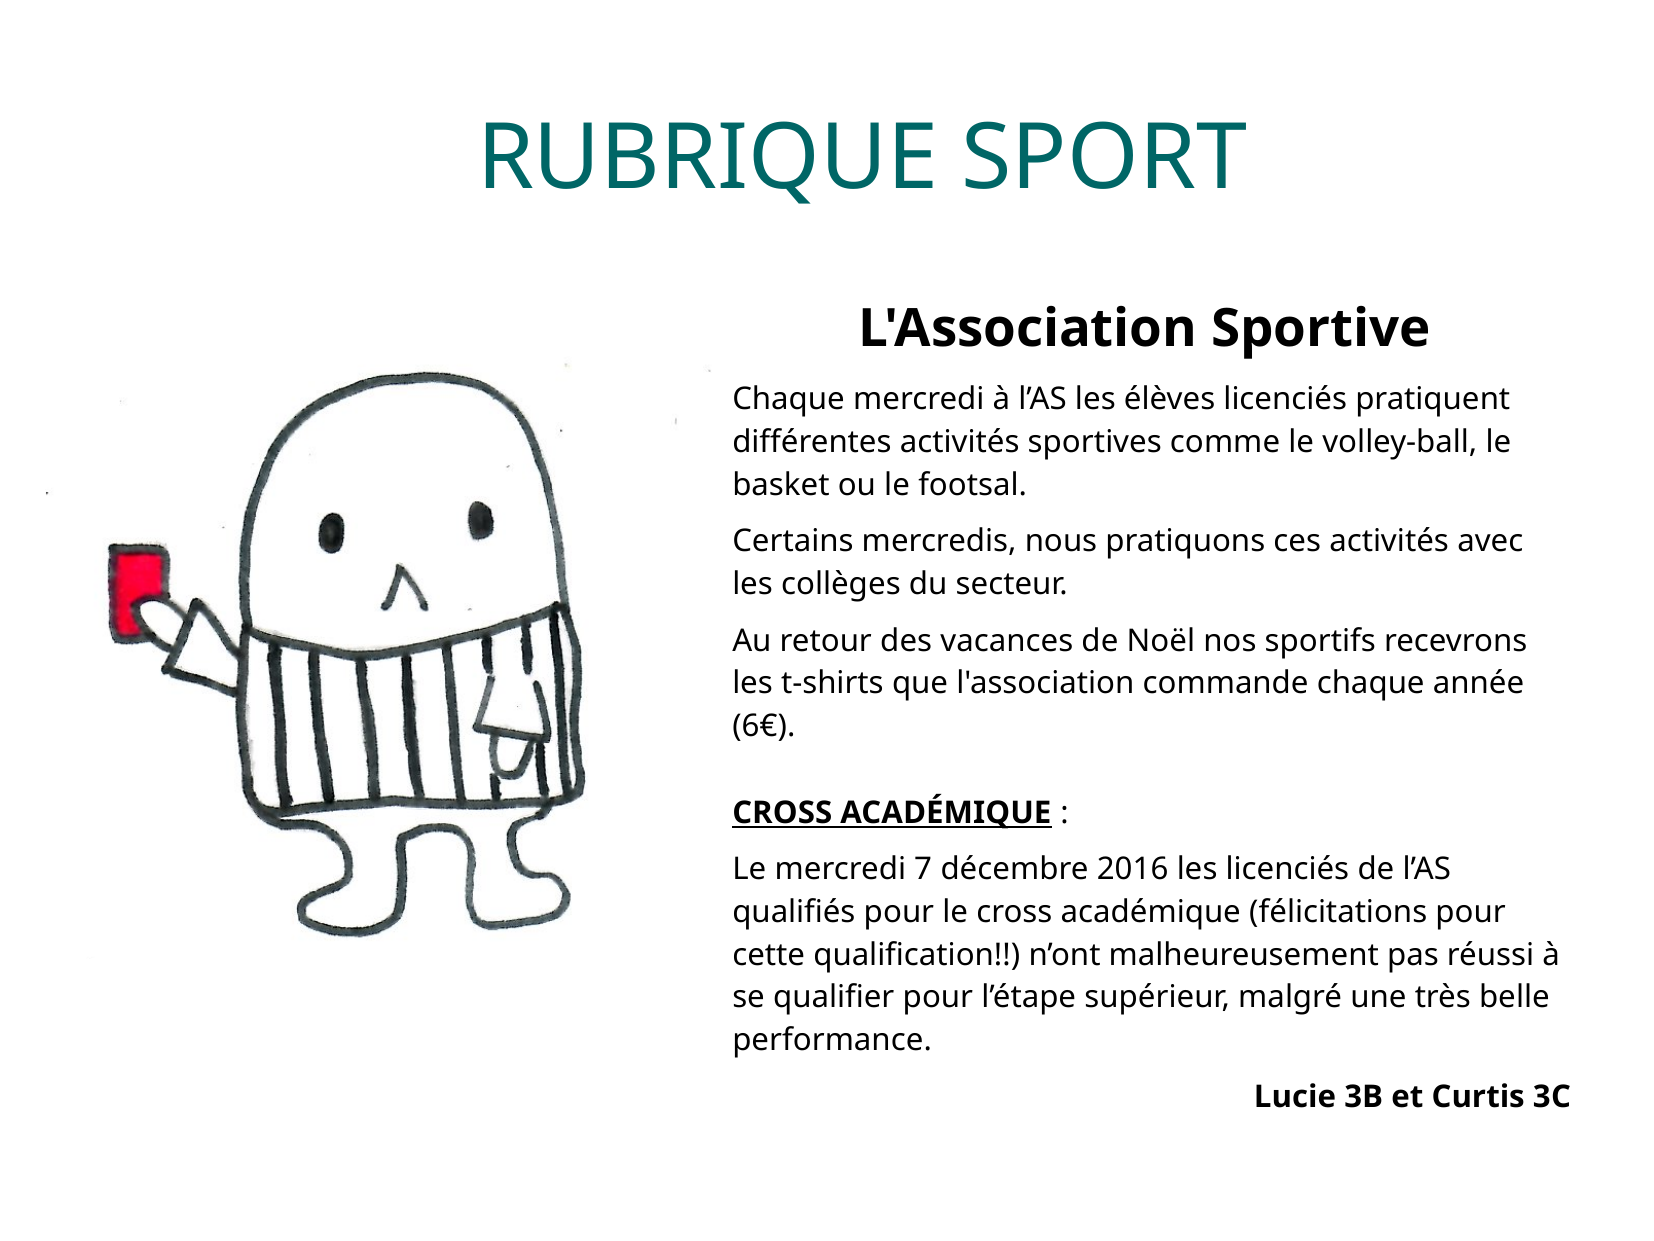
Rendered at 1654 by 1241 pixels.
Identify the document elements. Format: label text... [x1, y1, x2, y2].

picture [41, 342, 732, 959]
title RUBRIQUE SPORT [82, 49, 1571, 257]
list L'Association Sportive Chaque mercredi à l’AS les élèves licenciés pratiquent différentes activités sportives comme le volley-ball, le basket ou le footsal. Certains mercredis, nous pratiquons ces activités avec les collèges du secteur. Au retour des vacances de Noël nos sportifs recevrons les t-shirts que l'association commande chaque année (6€). CROSS ACADÉMIQUE : Le mercredi 7 décembre 2016 les licenciés de l’AS qualifiés pour le cross académique (félicitations pour cette qualification!!) n’ont malheureusement pas réussi à se qualifier pour l’étape supérieur, malgré une très belle performance. Lucie 3B et Curtis 3C [732, 290, 1572, 1134]
